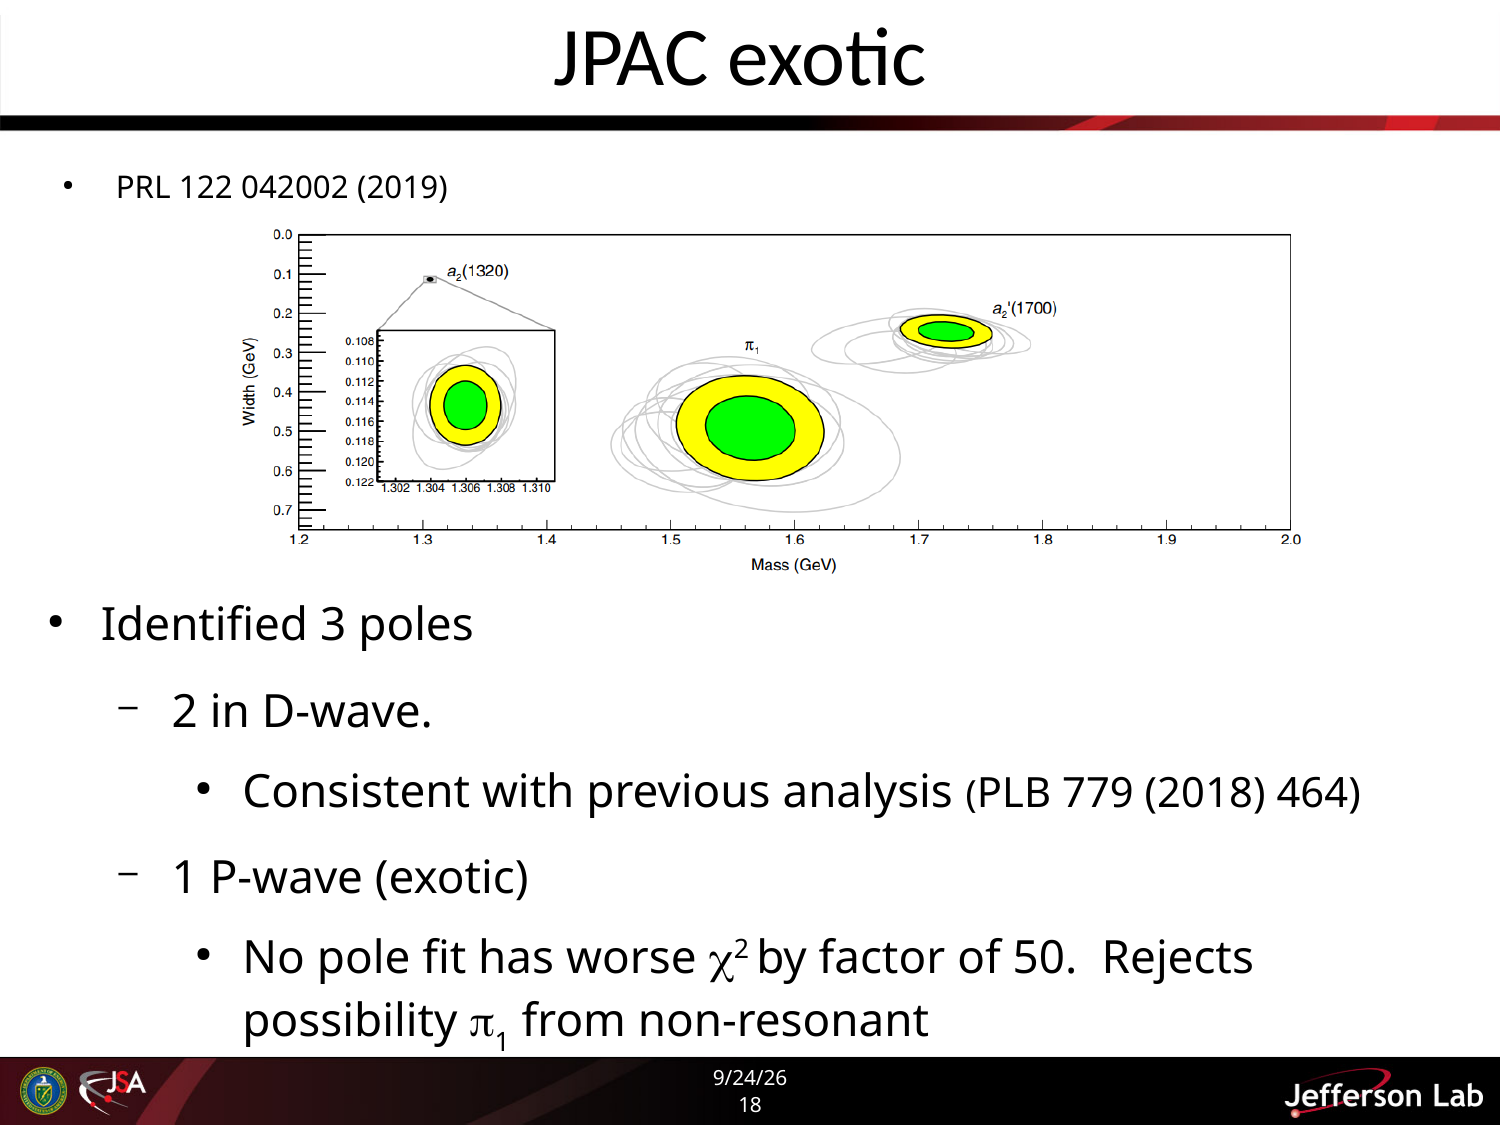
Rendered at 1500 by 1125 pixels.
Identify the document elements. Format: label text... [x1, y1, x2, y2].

list PRL 122 042002 (2019) [45, 164, 1396, 591]
title JPAC exotic [75, 23, 1425, 107]
list Identified 3 poles 2 in D-wave. Consistent with previous analysis (PLB 779 (2018) 464) 1 P-wave (exotic) No pole fit has worse c2 by factor of 50. Rejects possibility p1 from non-resonant [30, 591, 1471, 1102]
picture [0, 0, 1500, 1125]
text_box 4/11/19 [575, 1048, 925, 1109]
